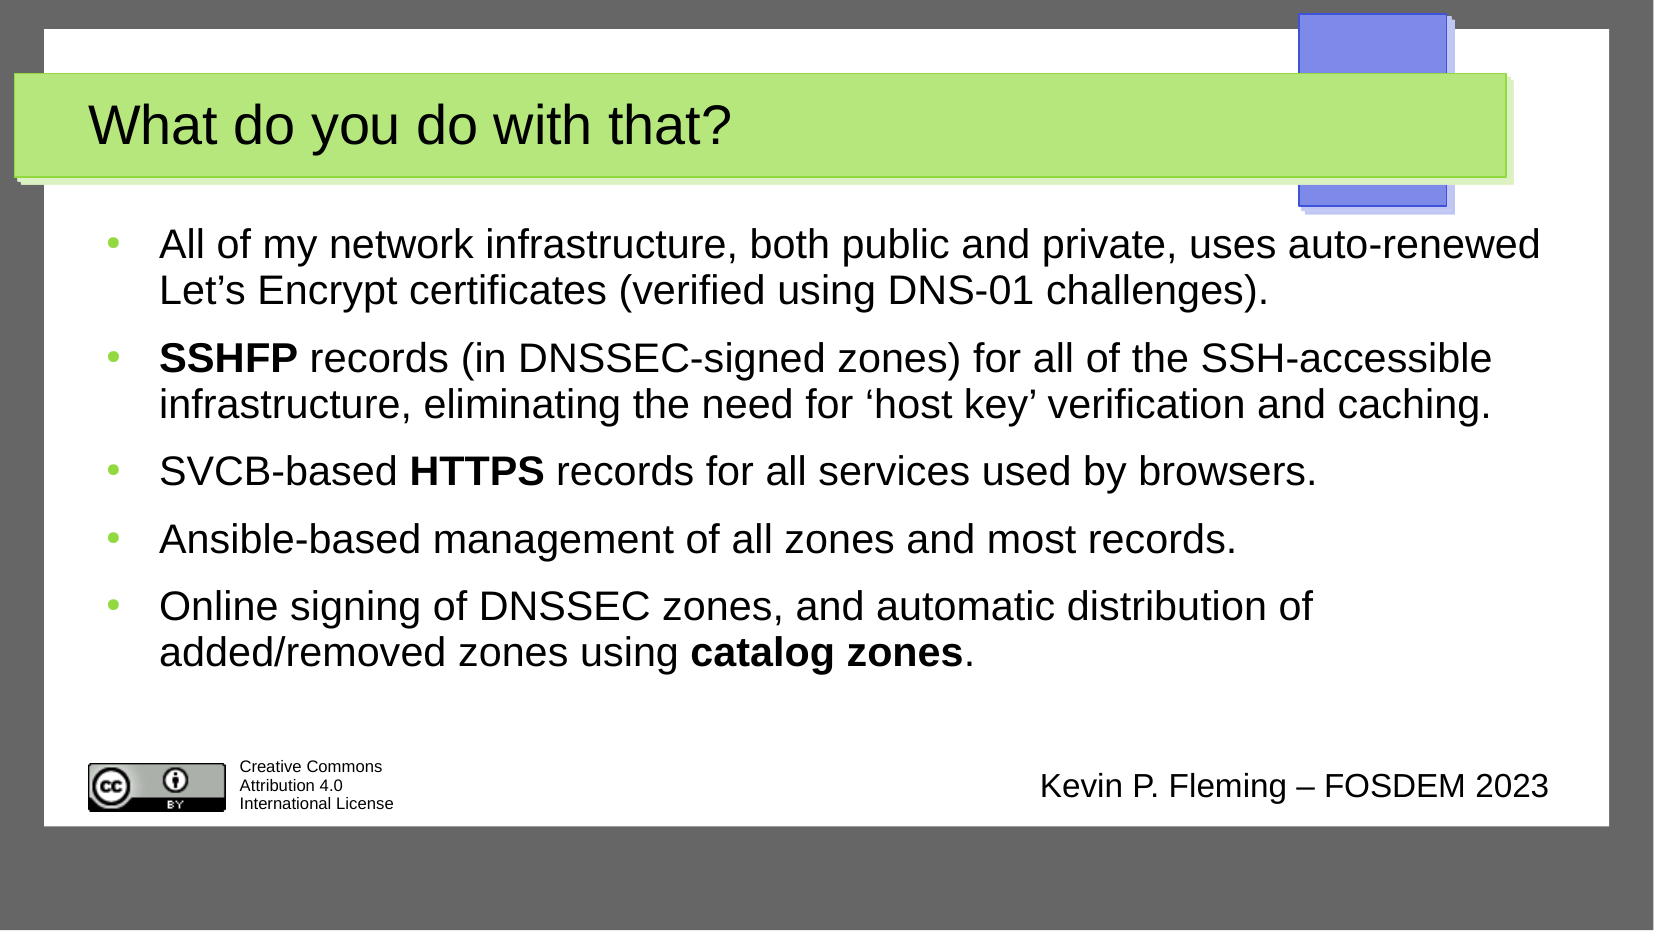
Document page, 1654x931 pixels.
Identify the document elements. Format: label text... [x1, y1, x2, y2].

title What do you do with that? [88, 73, 1506, 177]
list All of my network infrastructure, both public and private, uses auto-renewed Let’s Encrypt certificates (verified using DNS-01 challenges). SSHFP records (in DNSSEC-signed zones) for all of the SSH-accessible infrastructure, eliminating the need for ‘host key’ verification and caching. SVCB-based HTTPS records for all services used by browsers. Ansible-based management of all zones and most records. Online signing of DNSSEC zones, and automatic distribution of added/removed zones using catalog zones. [88, 221, 1565, 812]
